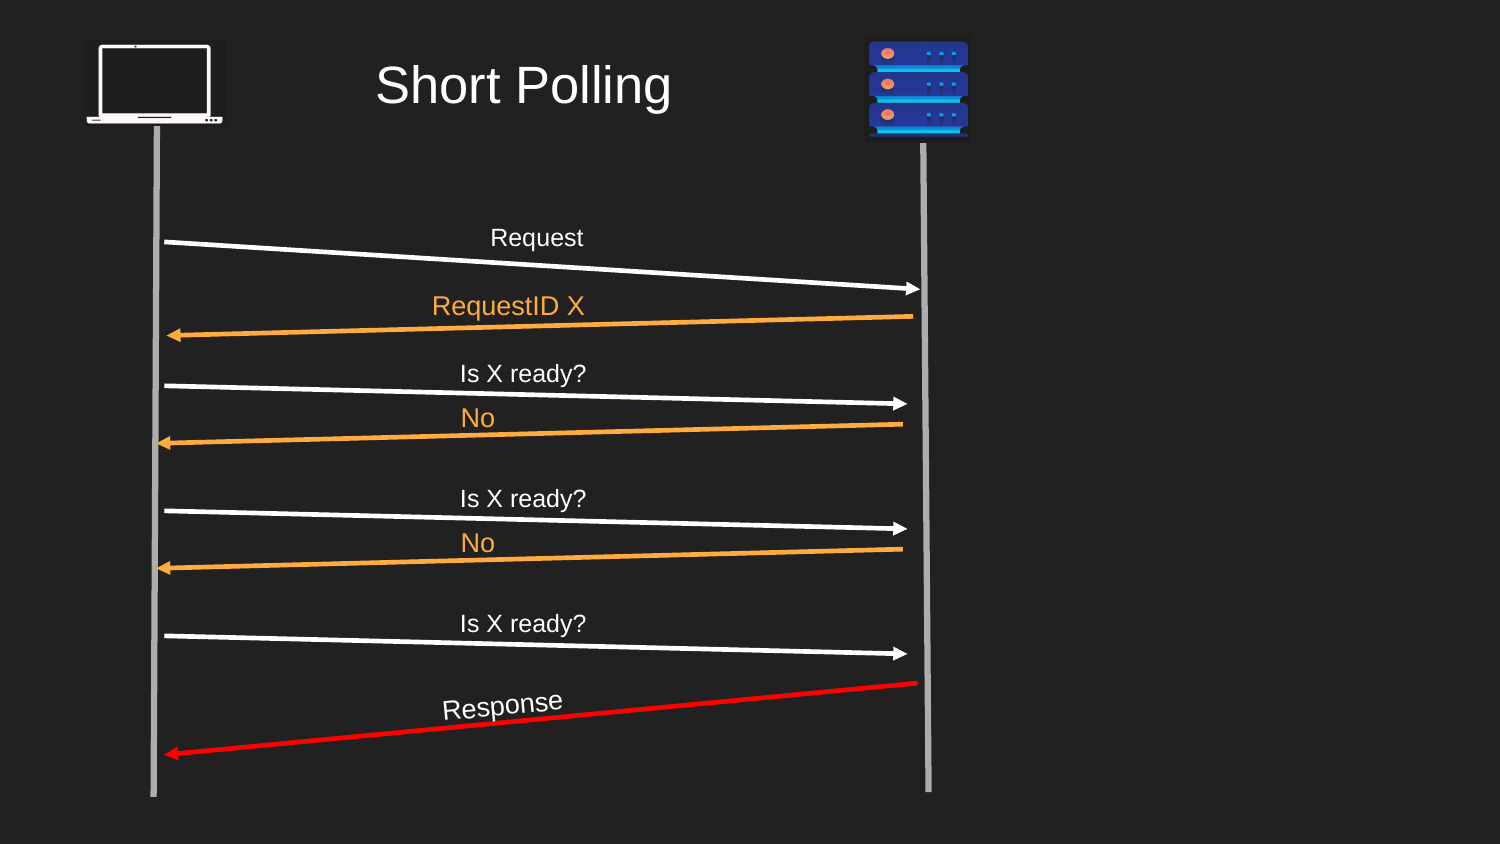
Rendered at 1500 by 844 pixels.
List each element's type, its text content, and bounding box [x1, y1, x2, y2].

text_box No [445, 510, 635, 574]
text_box No [445, 385, 635, 449]
picture [85, 40, 226, 126]
picture [864, 35, 971, 143]
text_box Is X ready? [445, 592, 614, 652]
title Short Polling [360, 36, 700, 131]
text_box Request [475, 206, 645, 267]
text_box Is X ready? [445, 342, 614, 385]
text_box Is X ready? [445, 467, 614, 510]
text_box RequestID X [416, 272, 606, 336]
text_box Response [424, 664, 599, 743]
